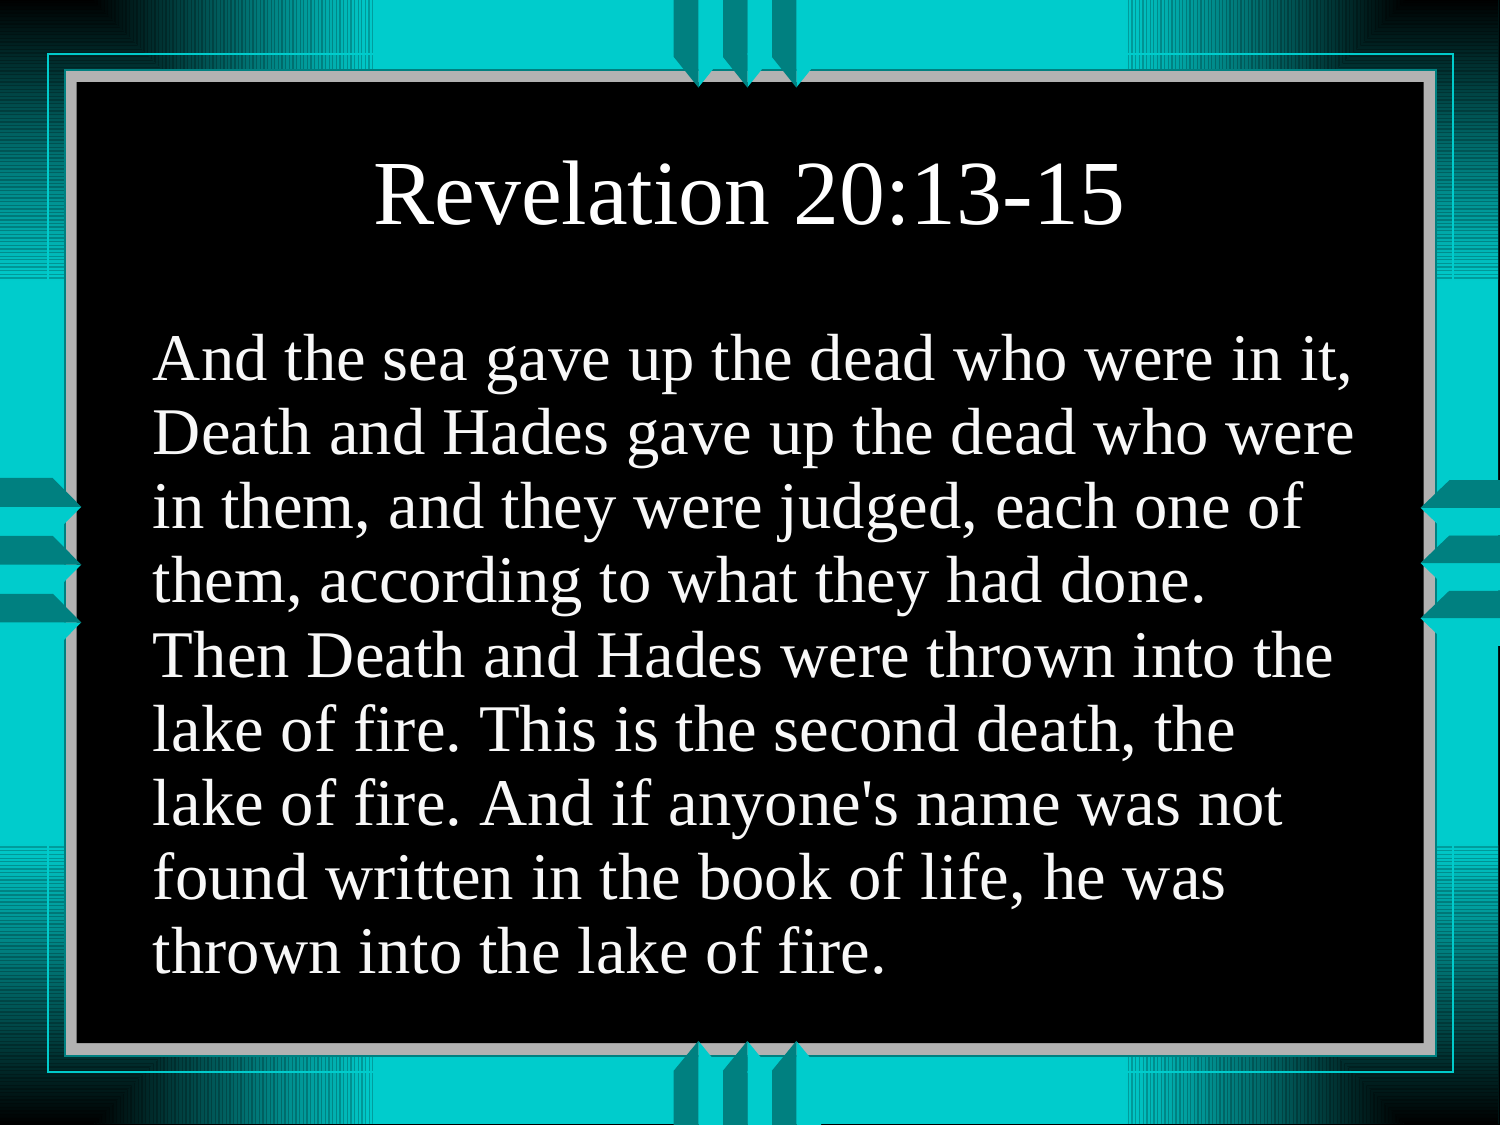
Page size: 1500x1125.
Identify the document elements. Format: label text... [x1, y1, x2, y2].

text_box And the sea gave up the dead who were in it, Death and Hades gave up the dead who were in them, and they were judged, each one of them, according to what they had done. Then Death and Hades were thrown into the lake of fire. This is the second death, the lake of fire. And if anyone's name was not found written in the book of life, he was thrown into the lake of fire. [138, 313, 1376, 996]
title Revelation 20:13-15 [112, 99, 1388, 288]
